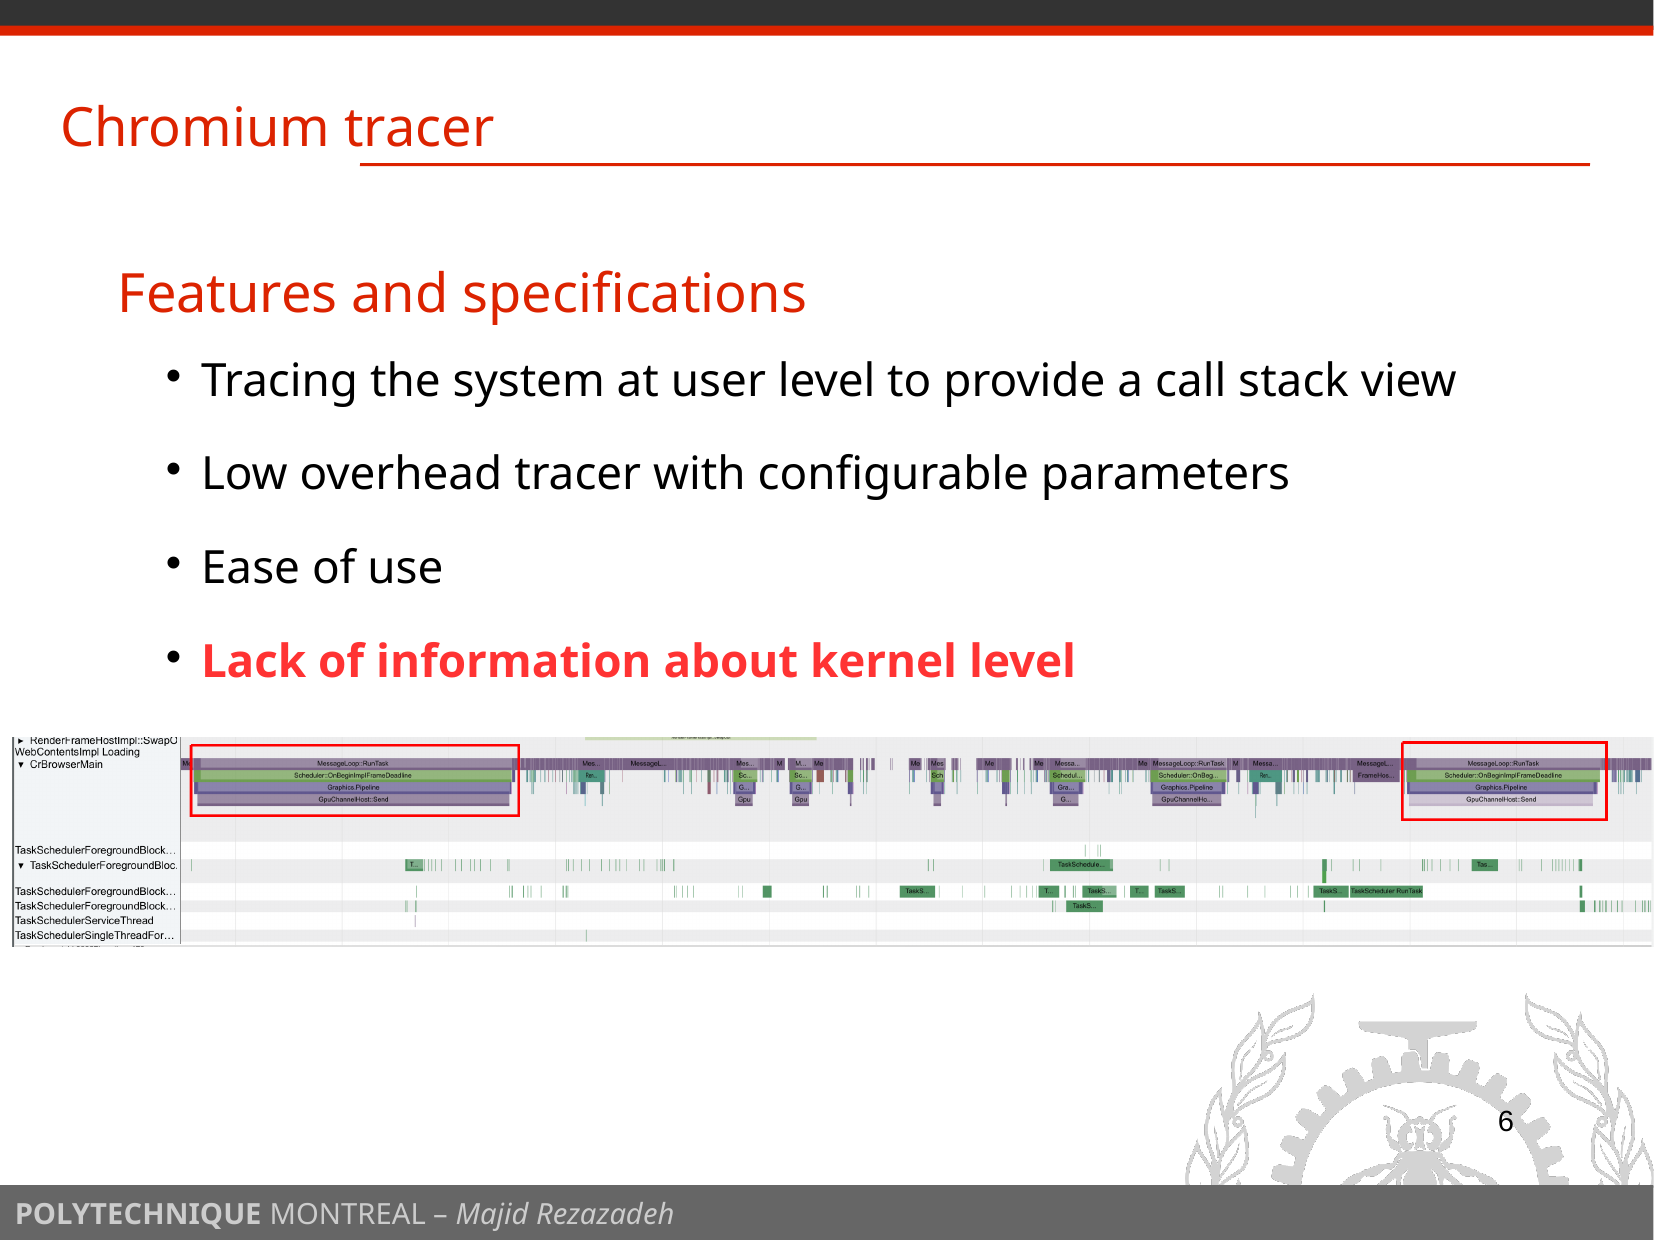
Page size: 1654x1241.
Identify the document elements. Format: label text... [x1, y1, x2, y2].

picture [1185, 967, 1654, 1185]
text_box [0, 0, 1654, 36]
text_box Tracing the system at user level to provide a call stack view Low overhead tracer with configurable parameters Ease of use Lack of information about kernel level [115, 241, 1654, 865]
text_box Chromium tracer [60, 37, 1590, 180]
text_box Features and specifications [103, 205, 1591, 414]
text_box POLYTECHNIQUE MONTREAL – Majid Rezazadeh [0, 1185, 1654, 1240]
text_box 6 [1483, 1095, 1561, 1156]
picture [12, 737, 1654, 948]
